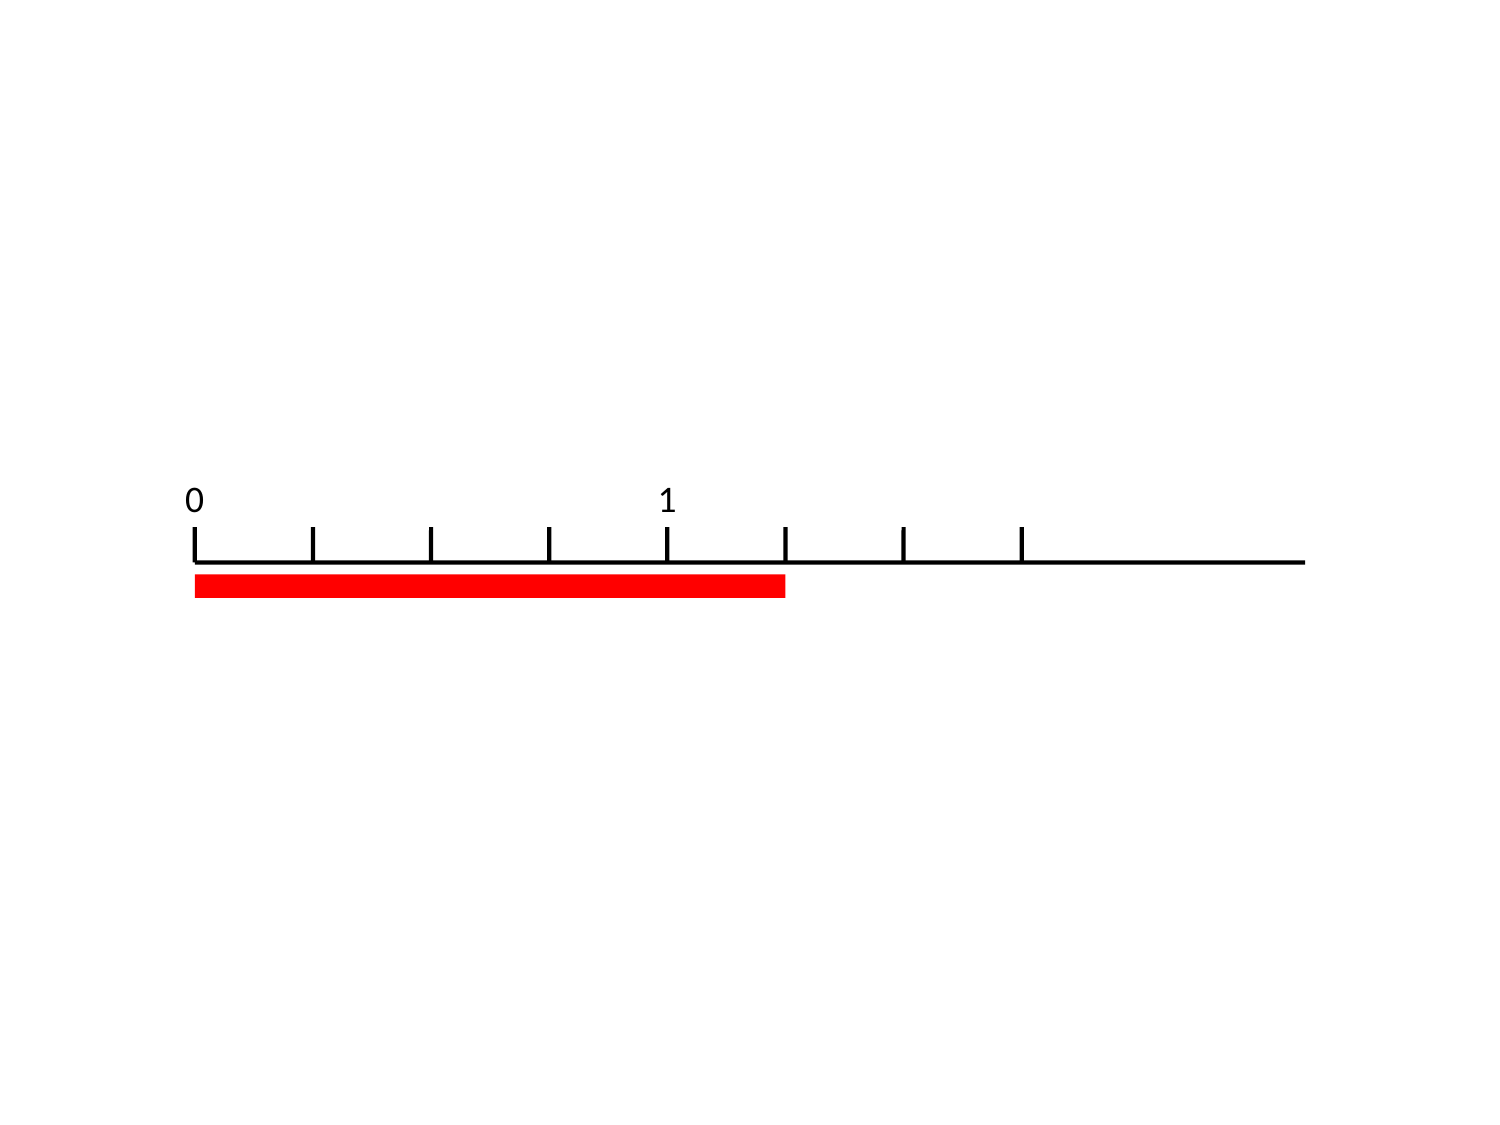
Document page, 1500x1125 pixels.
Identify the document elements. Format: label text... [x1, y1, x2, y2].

text_box 1 [631, 467, 703, 528]
text_box [194, 574, 786, 598]
text_box 0 [159, 467, 231, 528]
